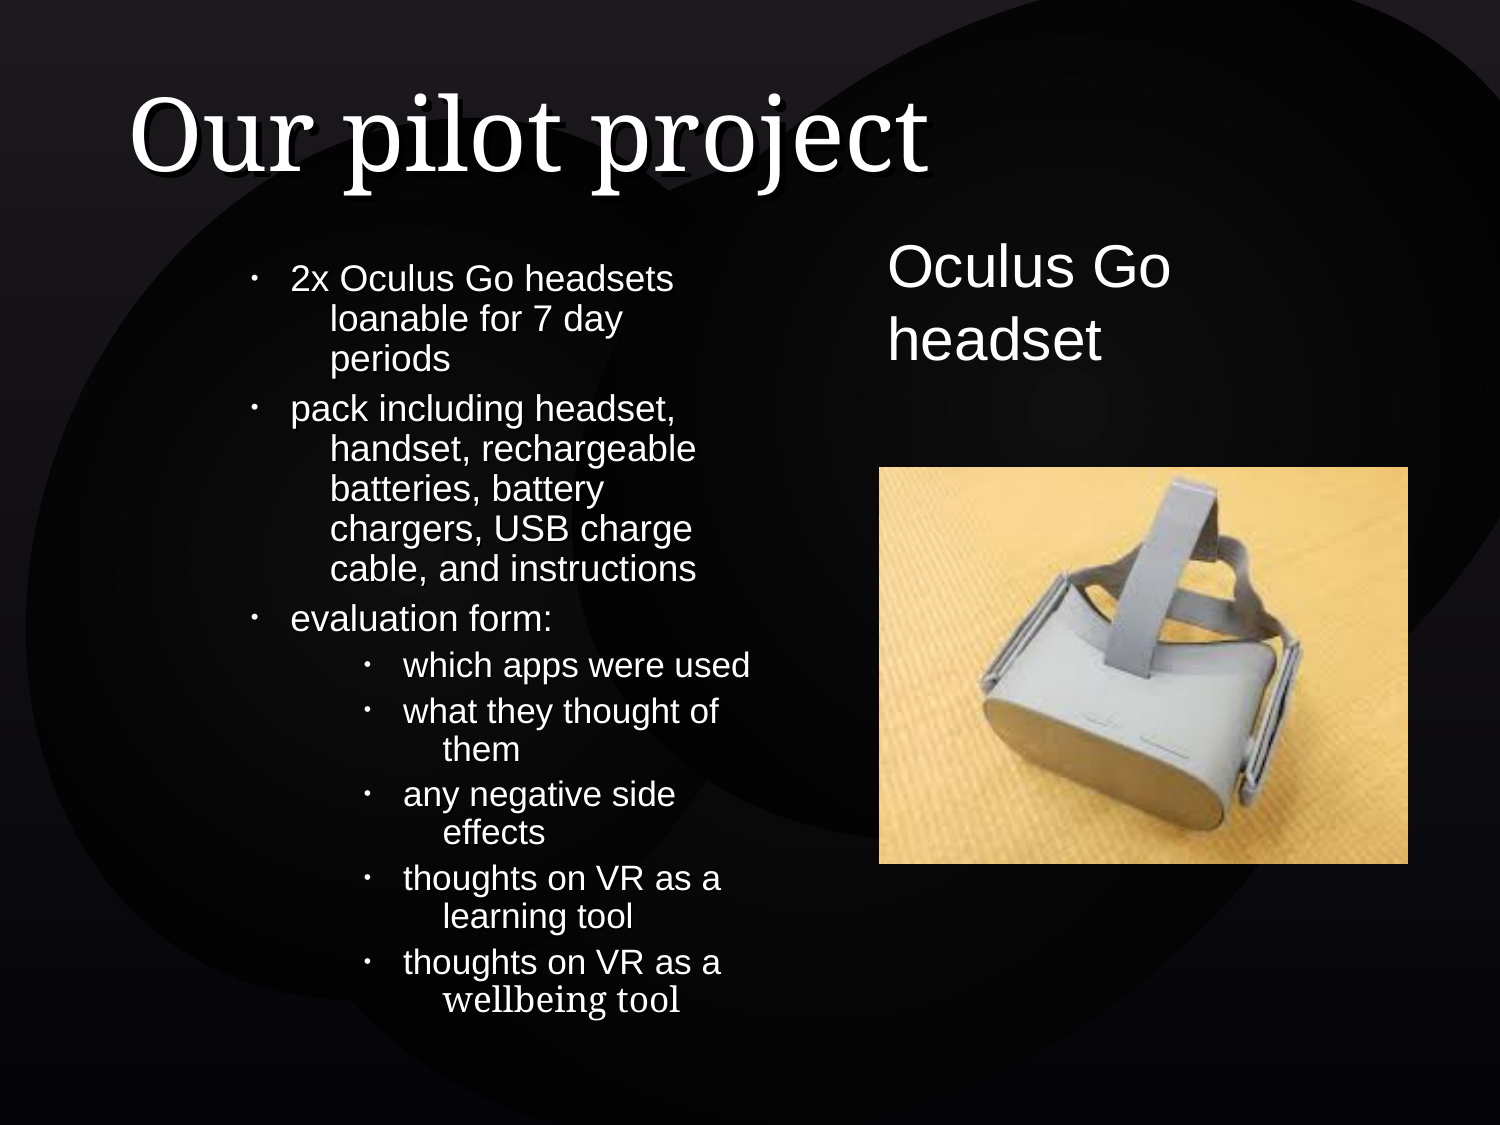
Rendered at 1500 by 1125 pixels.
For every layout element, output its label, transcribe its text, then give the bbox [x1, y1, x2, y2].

title Our pilot project [112, 49, 1350, 200]
text_box Oculus Go headset [872, 219, 1416, 382]
picture [879, 468, 1408, 864]
list 2x Oculus Go headsets loanable for 7 day periods pack including headset, handset, rechargeable batteries, battery chargers, USB charge cable, and instructions evaluation form: which apps were used what they thought of them any negative side effects thoughts on VR as a learning tool thoughts on VR as a wellbeing tool [230, 235, 768, 1045]
